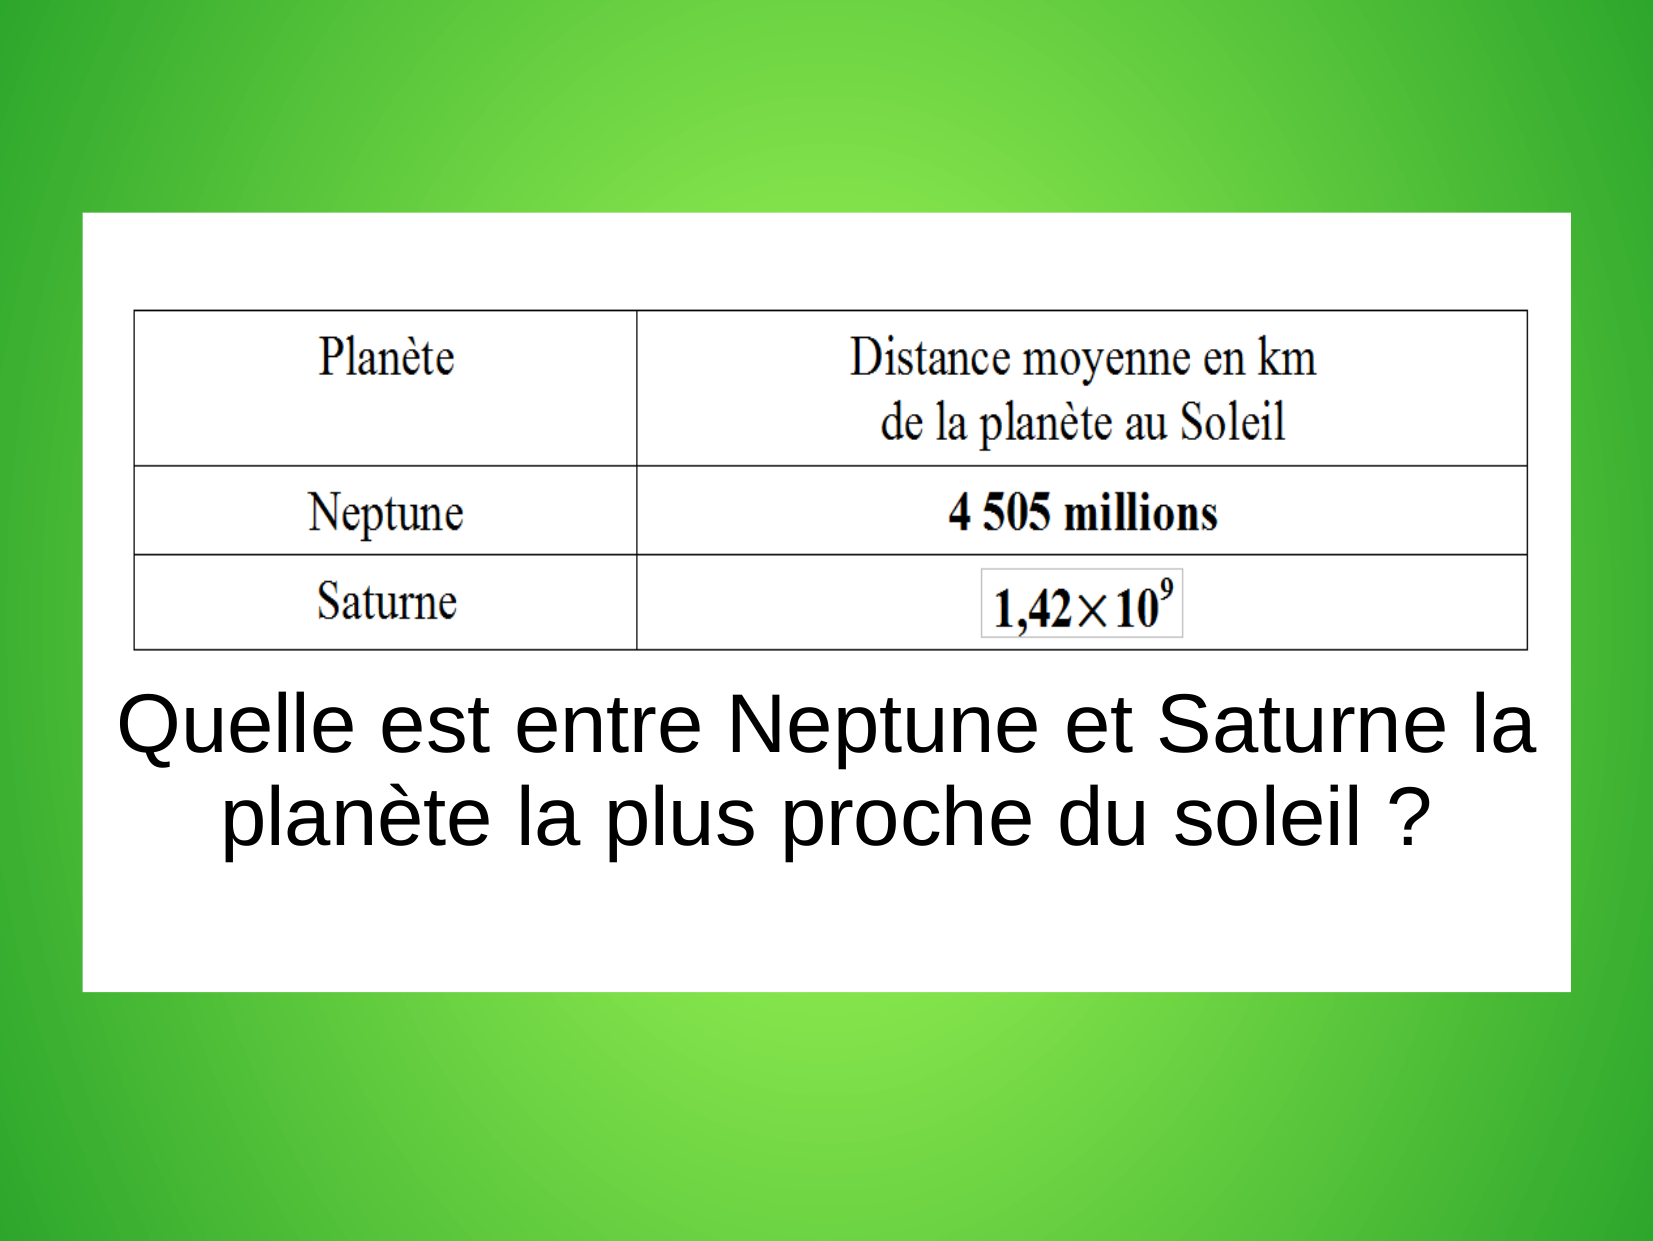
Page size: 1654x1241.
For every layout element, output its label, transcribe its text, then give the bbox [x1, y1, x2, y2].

subtitle Quelle est entre Neptune et Saturne la planète la plus proche du soleil ? [82, 212, 1571, 993]
picture [0, 0, 1654, 1241]
